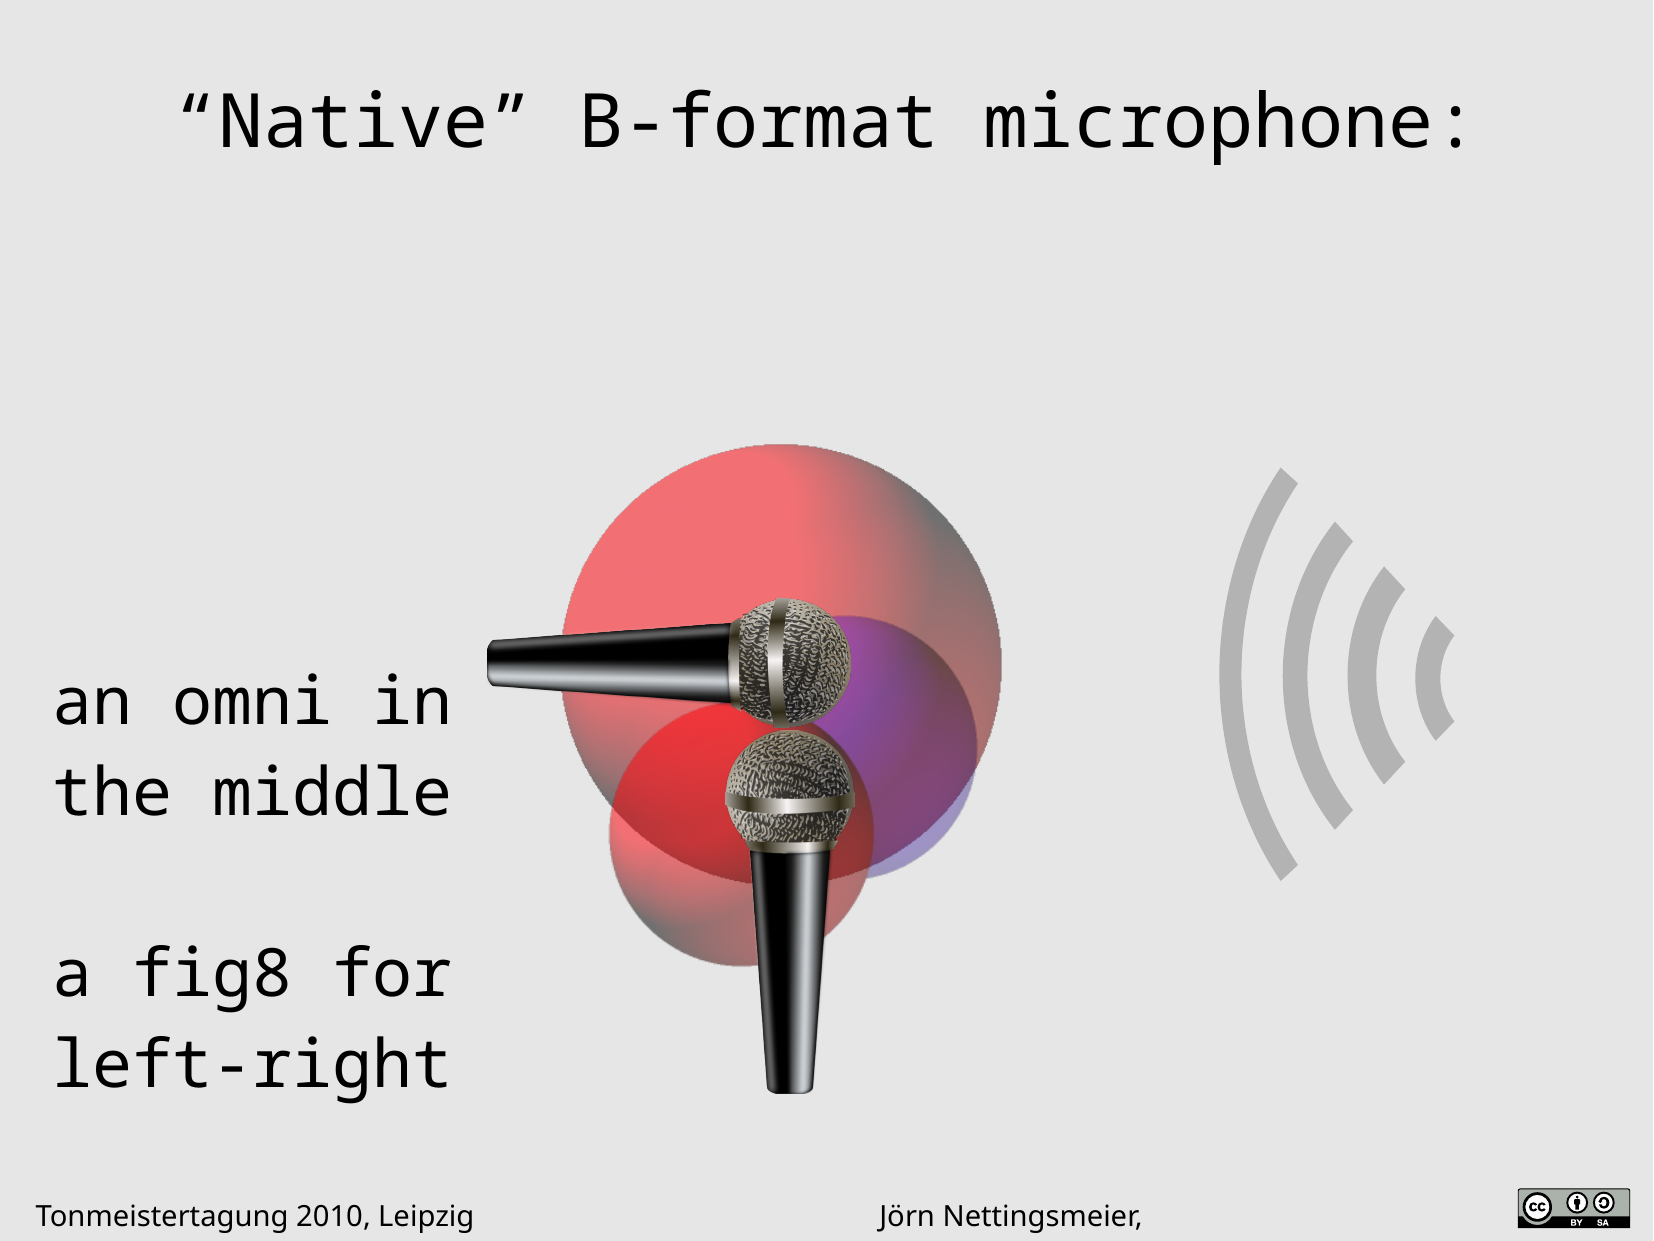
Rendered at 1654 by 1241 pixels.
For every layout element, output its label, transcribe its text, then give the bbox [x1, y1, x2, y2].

title “Native” B-format microphone: [82, 49, 1571, 188]
text_box [1219, 467, 1298, 882]
text_box [1415, 616, 1455, 741]
text_box an omni in the middle a fig8 for left-right [37, 282, 526, 1075]
text_box [1347, 566, 1406, 785]
text_box [1282, 521, 1354, 830]
picture [487, 441, 1072, 1094]
